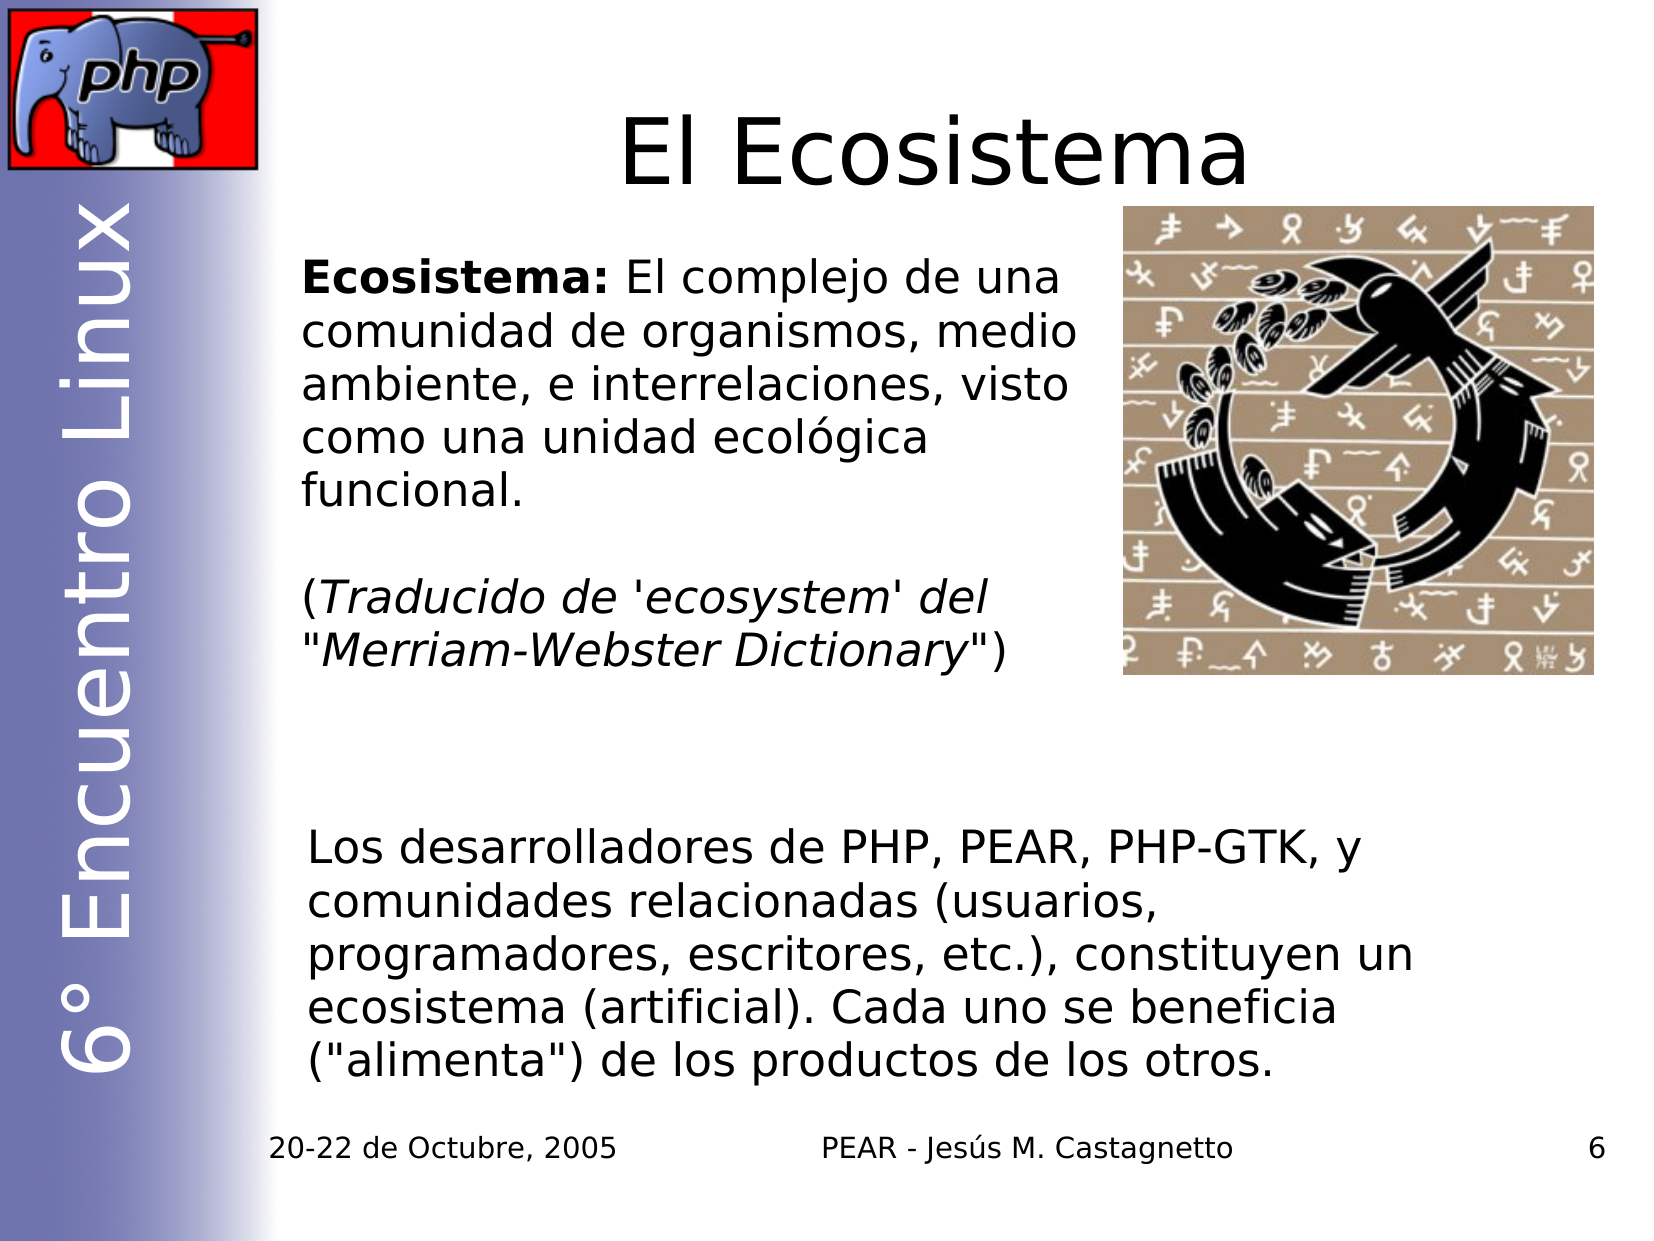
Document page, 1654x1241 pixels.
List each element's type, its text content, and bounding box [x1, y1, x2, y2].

text_box Ecosistema: El complejo de una comunidad de organismos, medio ambiente, e interrelaciones, visto como una unidad ecológica funcional. (Traducido de 'ecosystem' del "Merriam-Webster Dictionary") [286, 243, 1112, 807]
title El Ecosistema [300, 49, 1571, 257]
picture [0, 0, 1654, 1241]
text_box Los desarrolladores de PHP, PEAR, PHP-GTK, y comunidades relacionadas (usuarios, programadores, escritores, etc.), constituyen un ecosistema (artificial). Cada uno se beneficia ("alimenta") de los productos de los otros. [292, 813, 1530, 1096]
